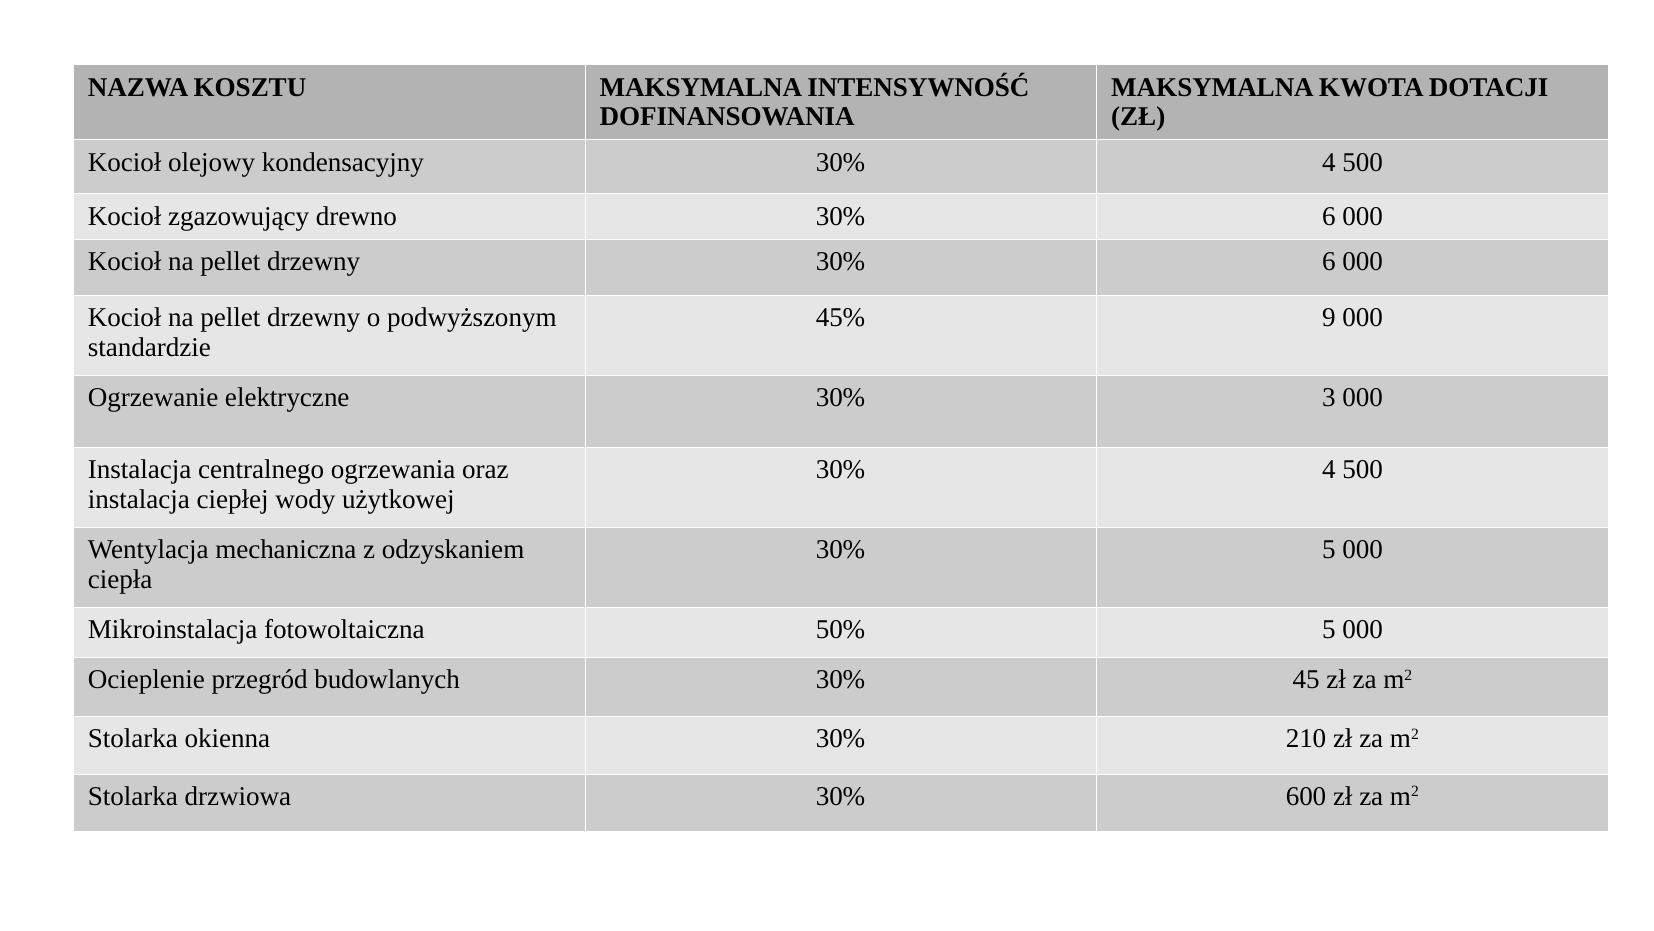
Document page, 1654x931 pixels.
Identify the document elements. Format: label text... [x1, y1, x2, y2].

table_cell 30% [586, 717, 1096, 774]
table_cell Kocioł zgazowujący drewno [74, 194, 585, 239]
table_cell 30% [586, 448, 1096, 527]
table_cell 4 500 [1097, 448, 1608, 527]
table_cell 30% [586, 658, 1096, 716]
table_cell 210 zł za m2 [1097, 717, 1608, 774]
table_header NAZWA KOSZTU [74, 65, 585, 139]
table_cell 45 zł za m2 [1097, 658, 1608, 716]
table_cell Kocioł na pellet drzewny [74, 240, 585, 295]
table_cell 5 000 [1097, 528, 1608, 607]
table_cell 600 zł za m2 [1097, 775, 1608, 831]
table_cell 9 000 [1097, 296, 1608, 375]
table_header MAKSYMALNA KWOTA DOTACJI (ZŁ) [1097, 65, 1608, 139]
table_cell 30% [586, 240, 1096, 295]
table_cell Kocioł na pellet drzewny o podwyższonym standardzie [74, 296, 585, 375]
table_cell 45% [586, 296, 1096, 375]
table_cell 30% [586, 140, 1096, 193]
table_cell Stolarka okienna [74, 717, 585, 774]
table_cell 6 000 [1097, 194, 1608, 239]
table_cell Kocioł olejowy kondensacyjny [74, 140, 585, 193]
table_cell 30% [586, 528, 1096, 607]
table_cell 50% [586, 608, 1096, 657]
table_cell 5 000 [1097, 608, 1608, 657]
table_cell Ocieplenie przegród budowlanych [74, 658, 585, 716]
table_cell Wentylacja mechaniczna z odzyskaniem ciepła [74, 528, 585, 607]
table_cell 3 000 [1097, 376, 1608, 447]
table_cell Ogrzewanie elektryczne [74, 376, 585, 447]
table_header MAKSYMALNA INTENSYWNOŚĆ DOFINANSOWANIA [586, 65, 1096, 139]
table_cell Mikroinstalacja fotowoltaiczna [74, 608, 585, 657]
table_cell 6 000 [1097, 240, 1608, 295]
table_cell Instalacja centralnego ogrzewania oraz instalacja ciepłej wody użytkowej [74, 448, 585, 527]
table_cell 4 500 [1097, 140, 1608, 193]
table_cell 30% [586, 775, 1096, 831]
table_cell 30% [586, 376, 1096, 447]
table_cell Stolarka drzwiowa [74, 775, 585, 831]
table_cell 30% [586, 194, 1096, 239]
